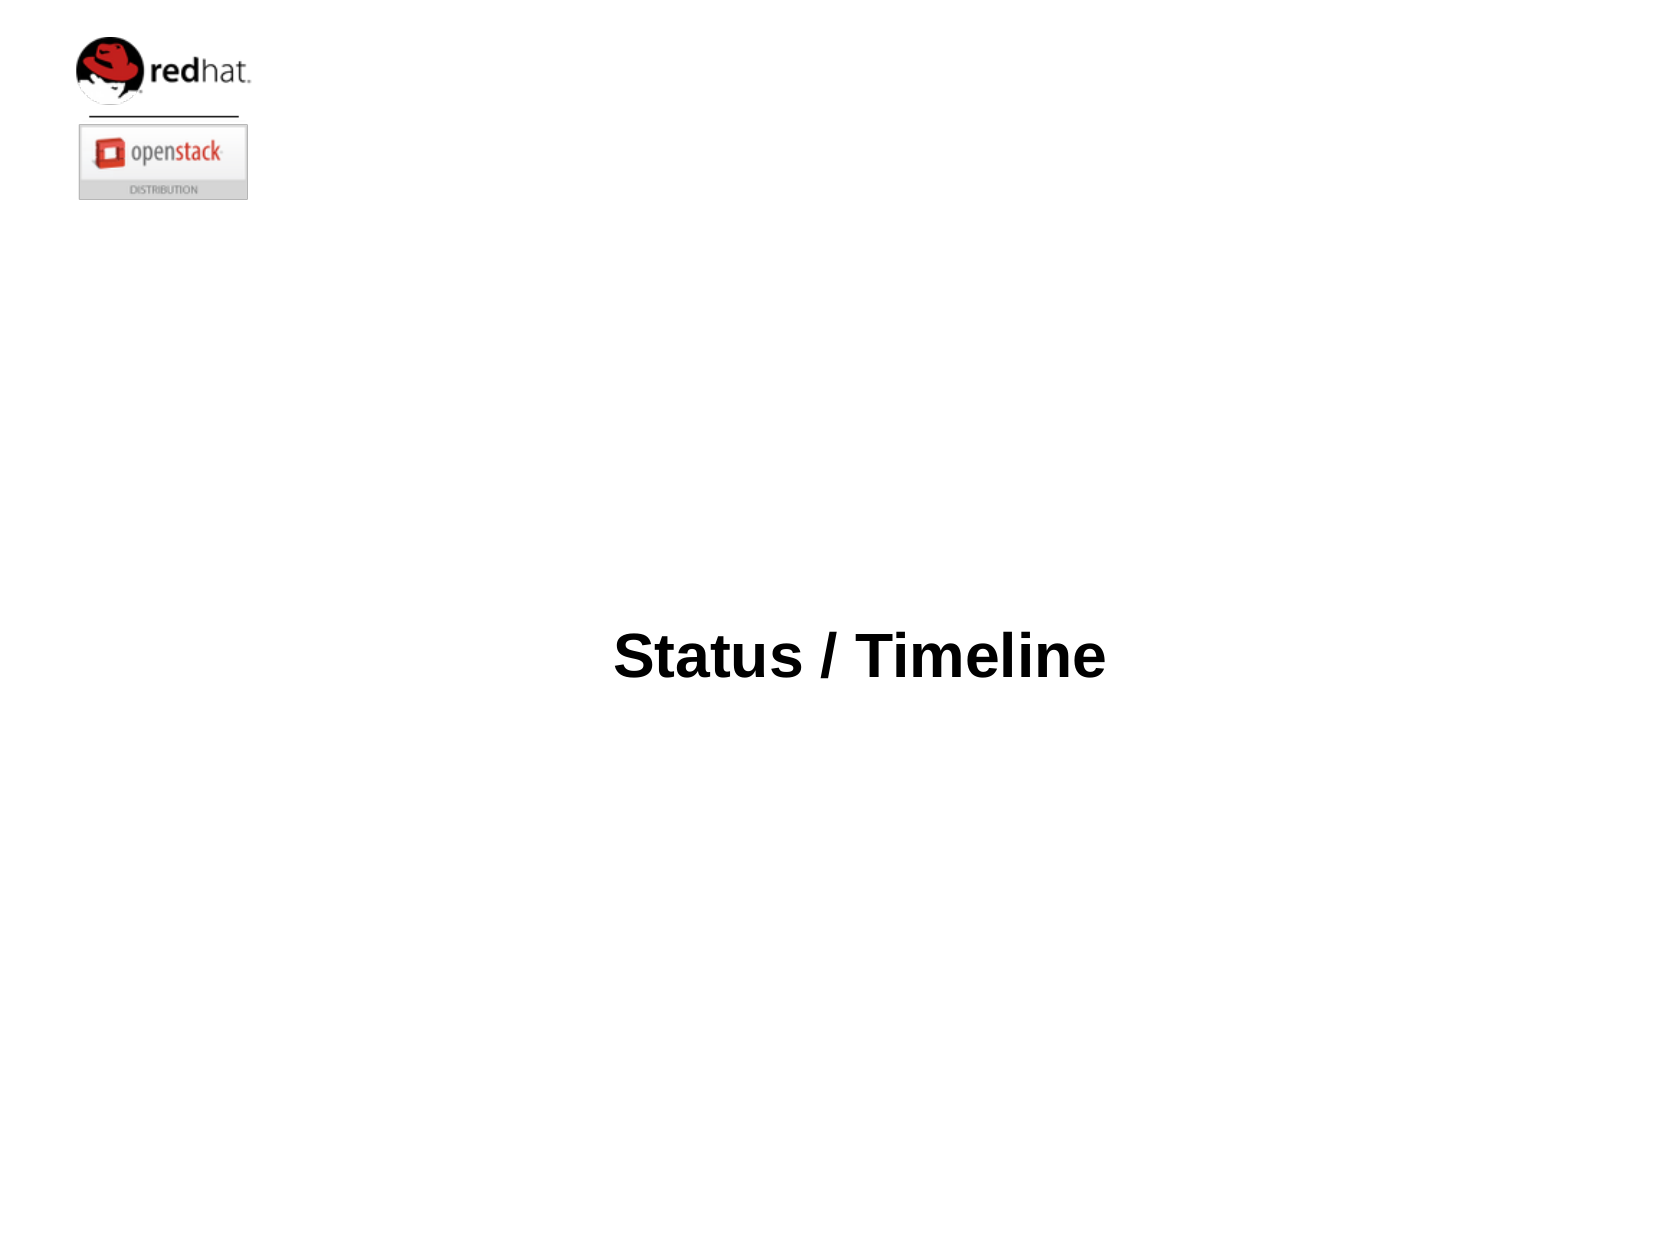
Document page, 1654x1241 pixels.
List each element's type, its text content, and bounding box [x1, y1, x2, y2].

title Status / Timeline [525, 562, 1196, 750]
picture [75, 37, 252, 204]
